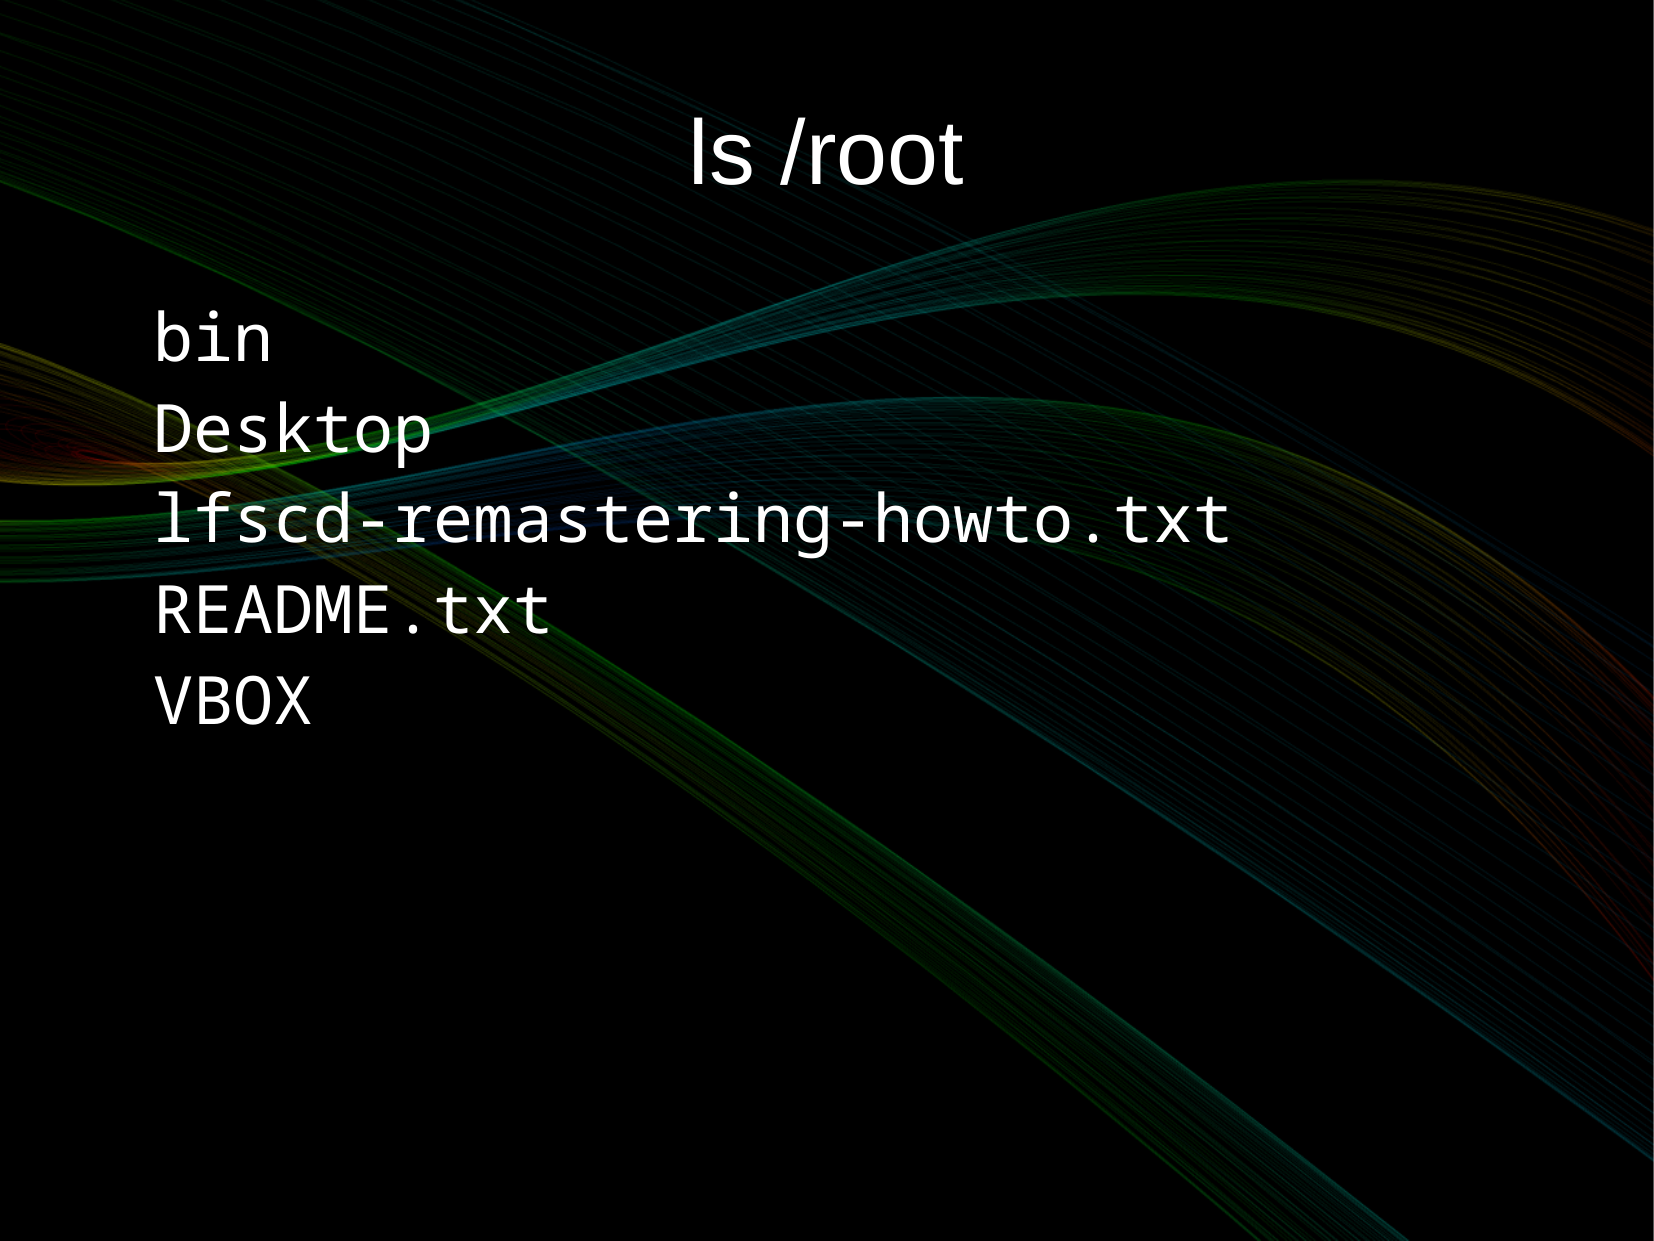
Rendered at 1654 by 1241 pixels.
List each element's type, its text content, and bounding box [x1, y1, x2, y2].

title ls /root [82, 56, 1571, 250]
list bin Desktop lfscd-remastering-howto.txt README.txt VBOX [82, 290, 1571, 1094]
picture [0, 0, 1654, 1241]
